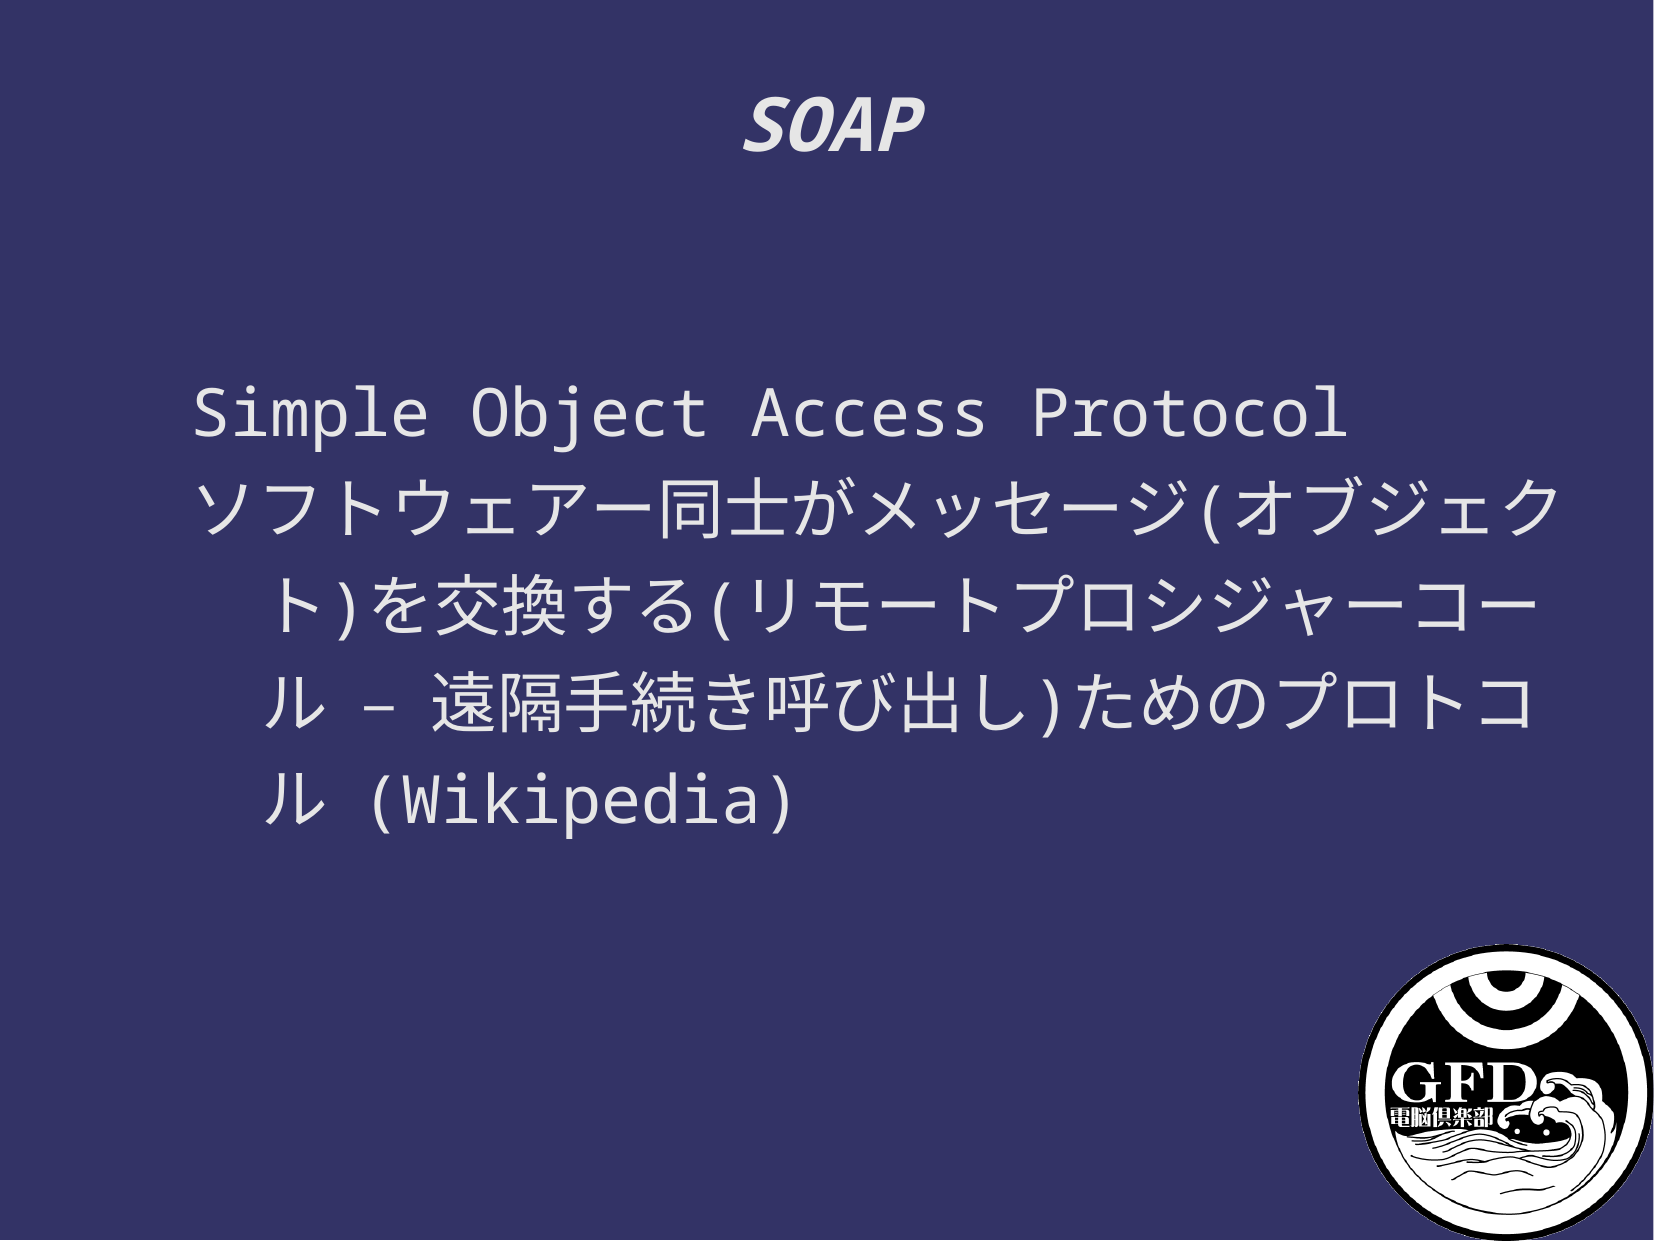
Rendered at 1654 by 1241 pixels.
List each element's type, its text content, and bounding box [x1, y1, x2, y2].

title SOAP [121, 26, 1534, 219]
list Simple Object Access Protocol ソフトウェアー同士がメッセージ(オブジェクト)を交換する(リモートプロシジャーコール – 遠隔手続き呼び出し)ためのプロトコル (Wikipedia) [178, 364, 1570, 1132]
picture [1358, 944, 1654, 1241]
